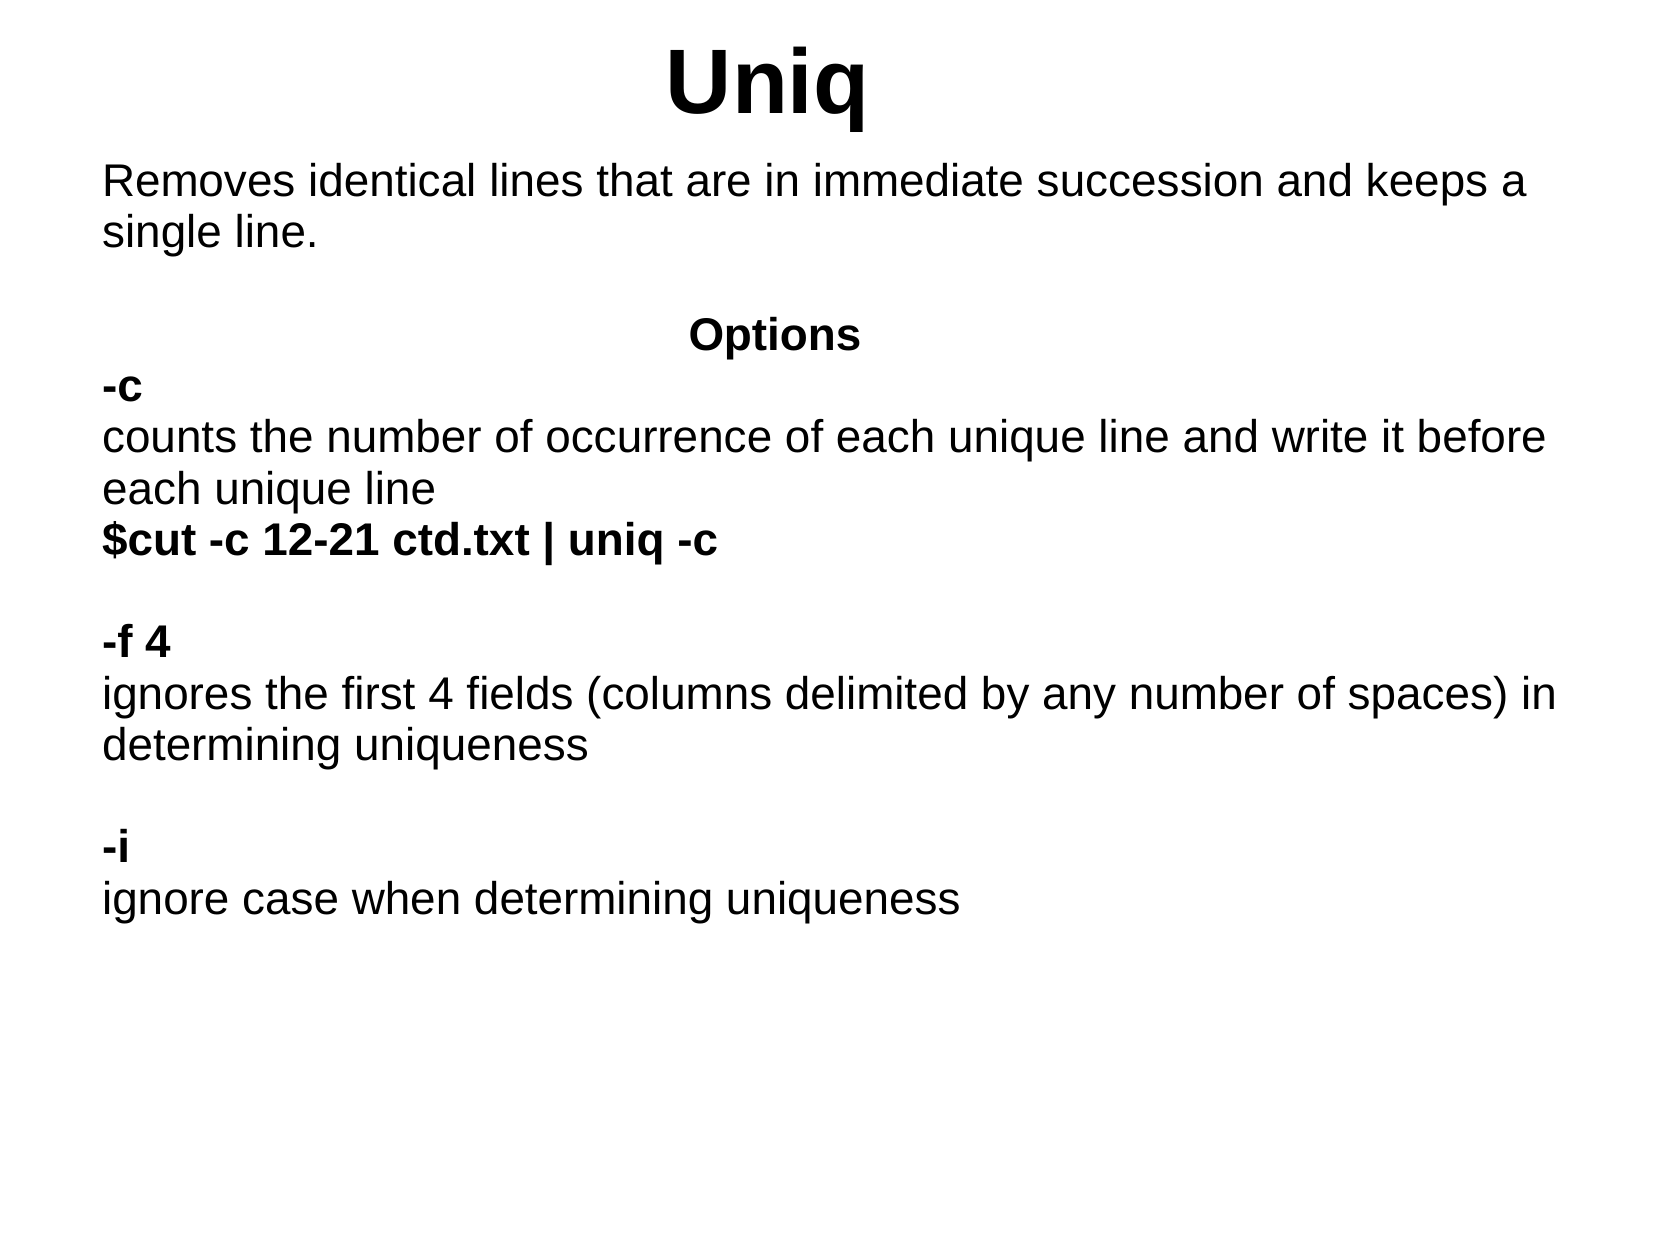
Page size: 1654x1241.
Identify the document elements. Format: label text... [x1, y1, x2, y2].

text_box Uniq [413, 23, 1123, 142]
text_box Removes identical lines that are in immediate succession and keeps a single line. Options -c counts the number of occurrence of each unique line and write it before each unique line $cut -c 12-21 ctd.txt | uniq -c -f 4 ignores the first 4 fields (columns delimited by any number of spaces) in determining uniqueness -i ignore case when determining uniqueness [87, 147, 1625, 932]
